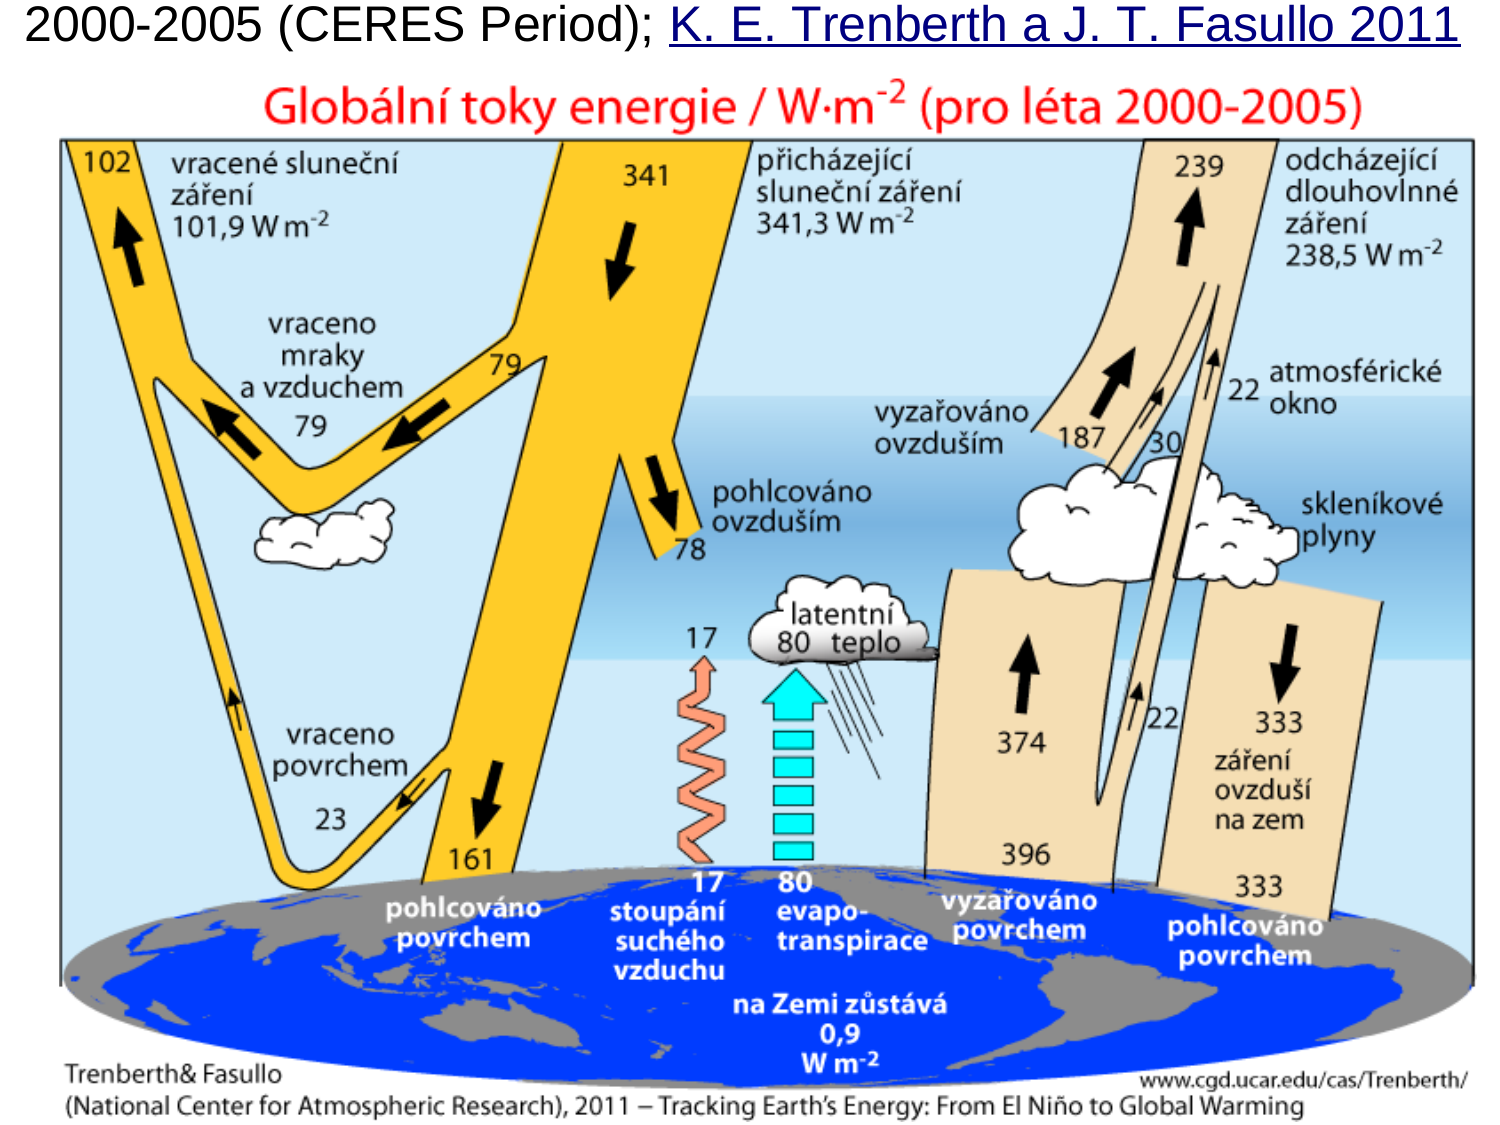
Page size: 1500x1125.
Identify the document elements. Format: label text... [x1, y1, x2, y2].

text_box 2000-2005 (CERES Period); K. E. Trenberth a J. T. Fasullo 2011 [10, 0, 1477, 60]
picture [59, 60, 1477, 1123]
